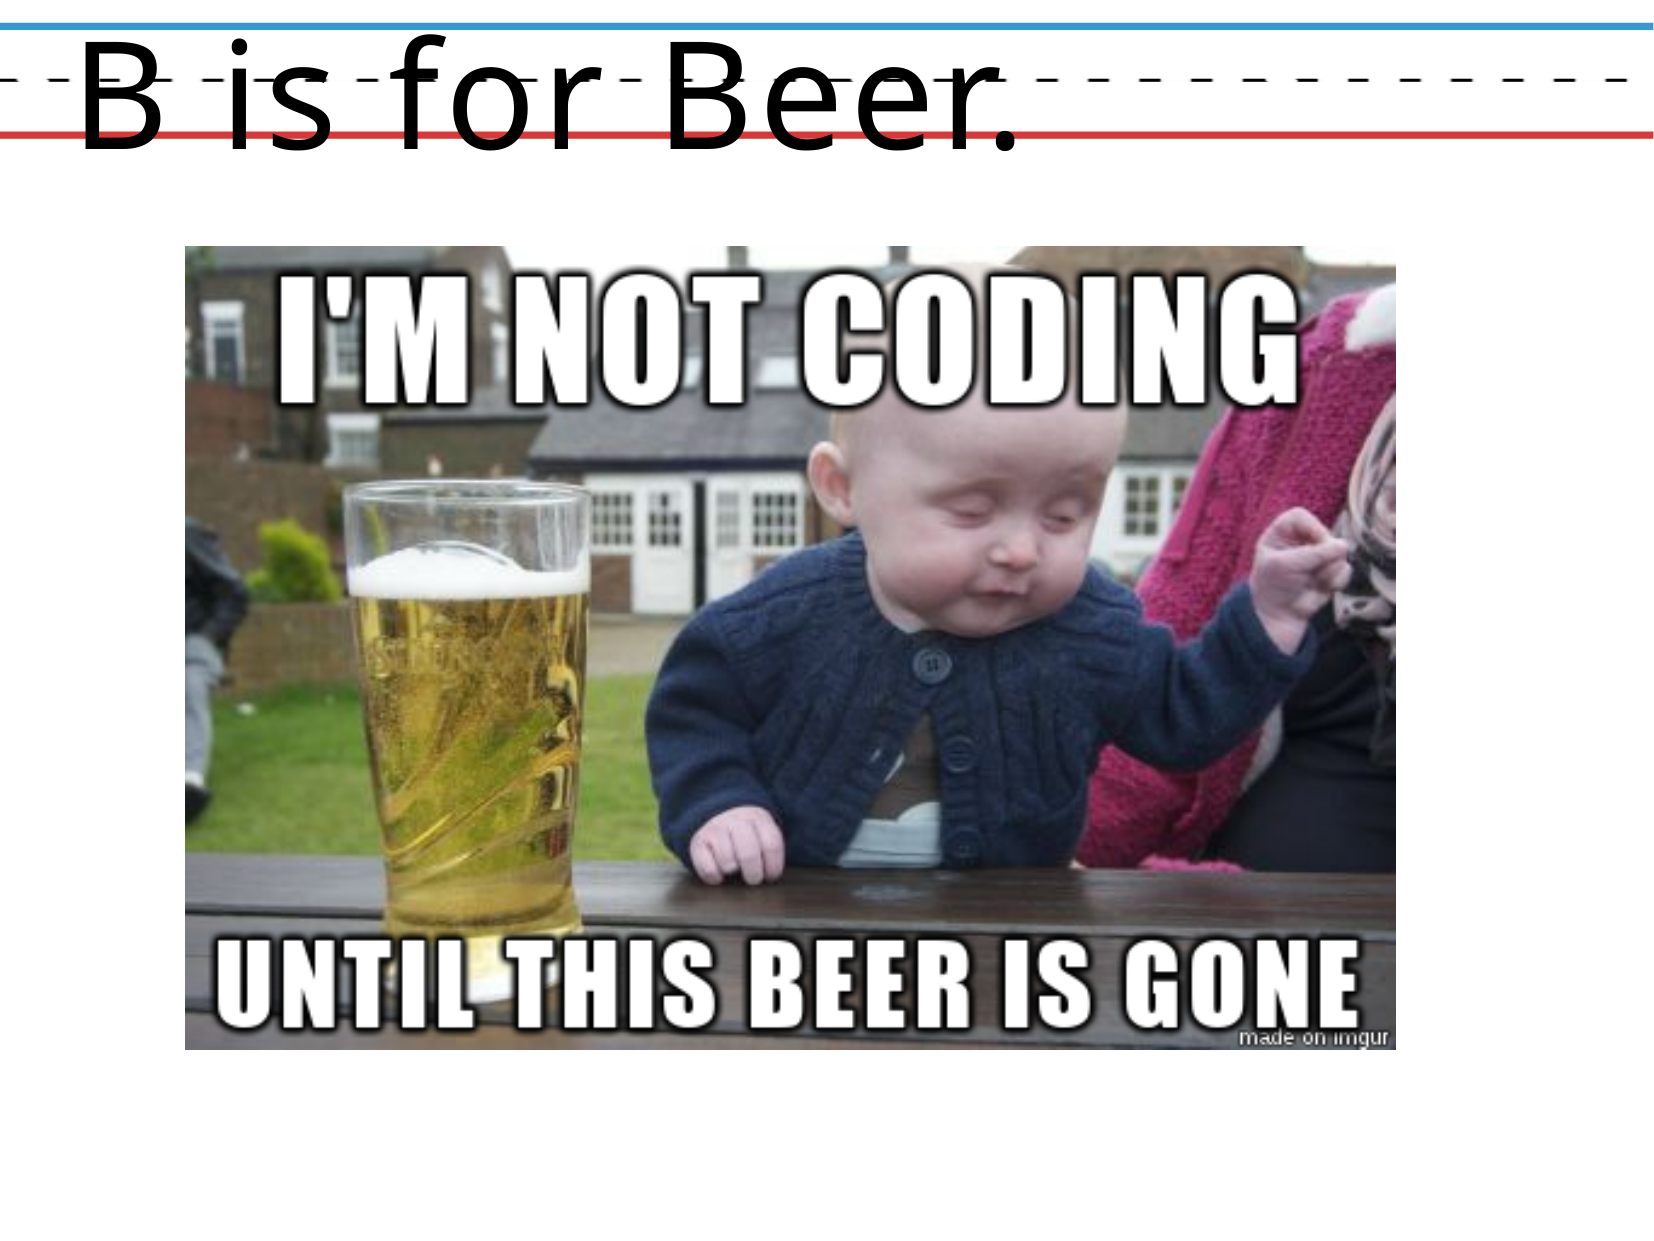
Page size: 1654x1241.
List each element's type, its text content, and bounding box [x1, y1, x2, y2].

picture [0, 0, 1654, 1051]
title B is for Beer. [71, 0, 1561, 196]
